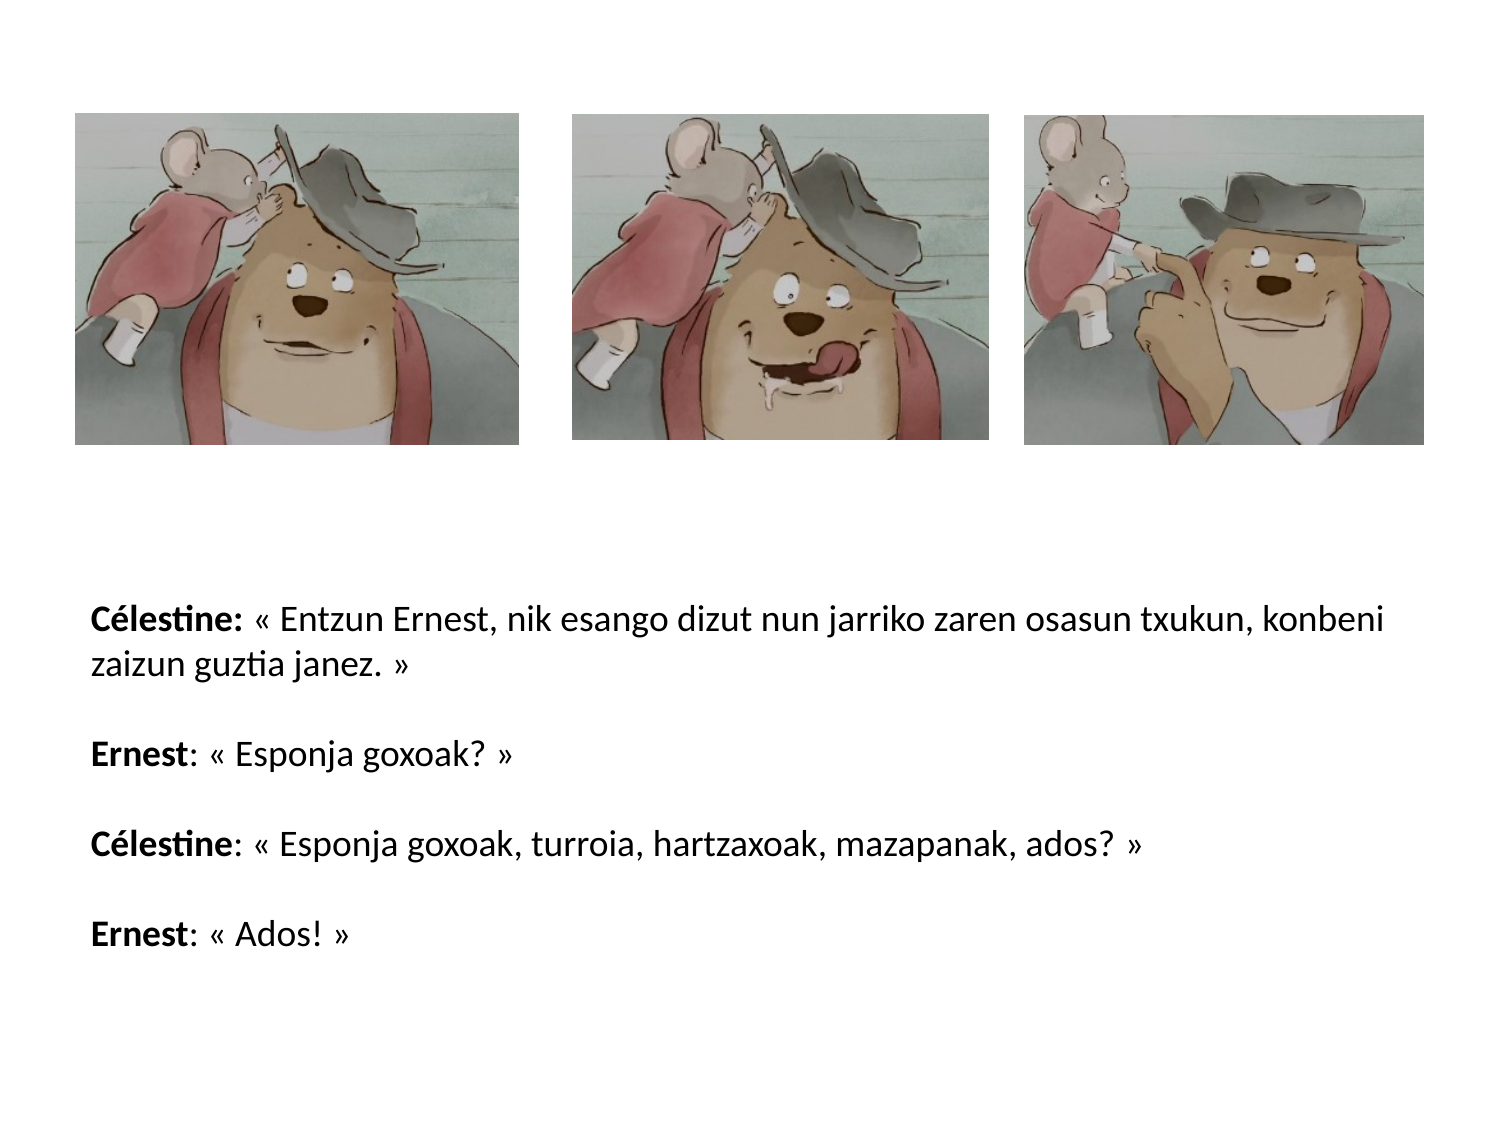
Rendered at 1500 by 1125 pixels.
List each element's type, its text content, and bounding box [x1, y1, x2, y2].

picture [572, 114, 989, 440]
text_box Célestine: « Entzun Ernest, nik esango dizut nun jarriko zaren osasun txukun, konbeni zaizun guztia janez. » Ernest: « Esponja goxoak? » Célestine: « Esponja goxoak, turroia, hartzaxoak, mazapanak, ados? » Ernest: « Ados! » [75, 586, 1456, 962]
picture [1024, 115, 1424, 445]
picture [75, 113, 519, 445]
